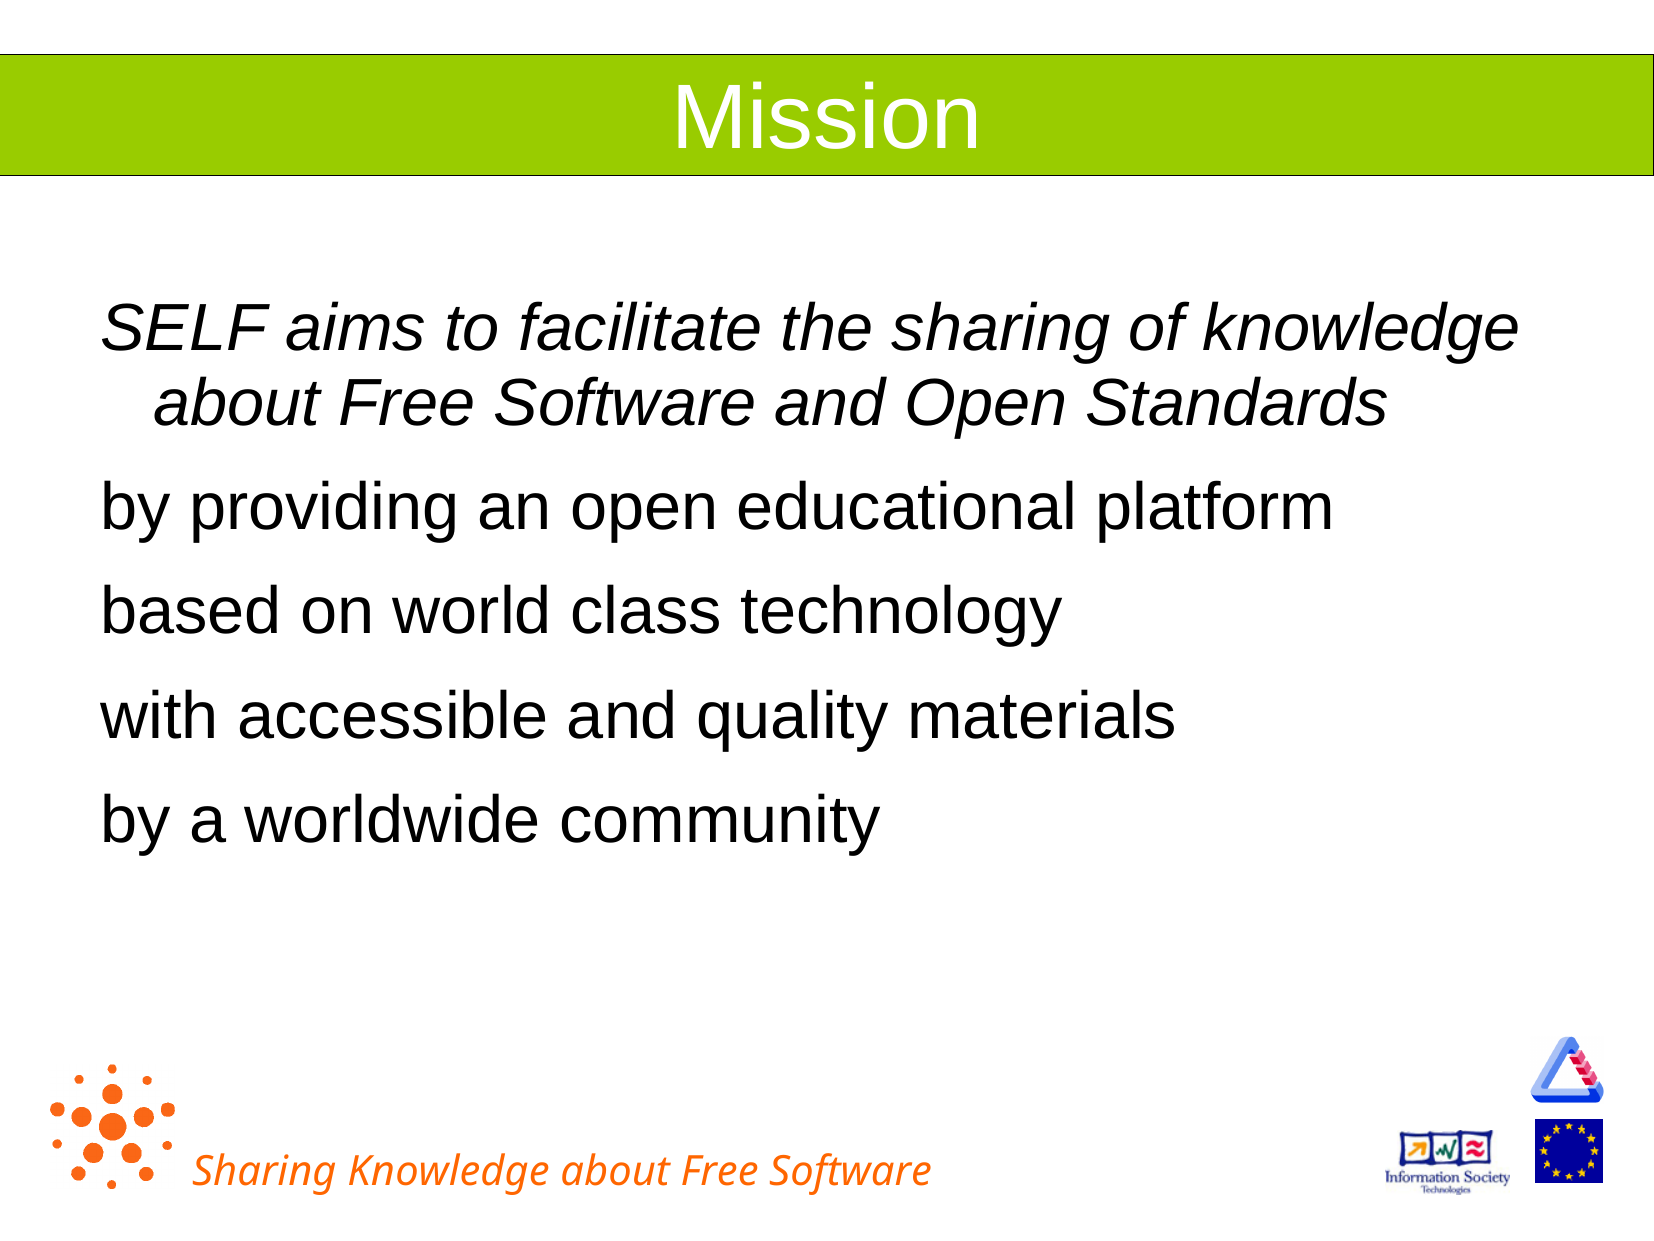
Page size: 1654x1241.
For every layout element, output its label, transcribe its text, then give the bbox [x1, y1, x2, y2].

picture [50, 1064, 175, 1189]
picture [1385, 1130, 1510, 1195]
picture [1535, 1119, 1603, 1183]
picture [1571, 1036, 1604, 1104]
title Mission [82, 59, 1571, 174]
list SELF aims to facilitate the sharing of knowledge about Free Software and Open Standards by providing an open educational platform based on world class technology with accessible and quality materials by a worldwide community [82, 290, 1571, 1109]
